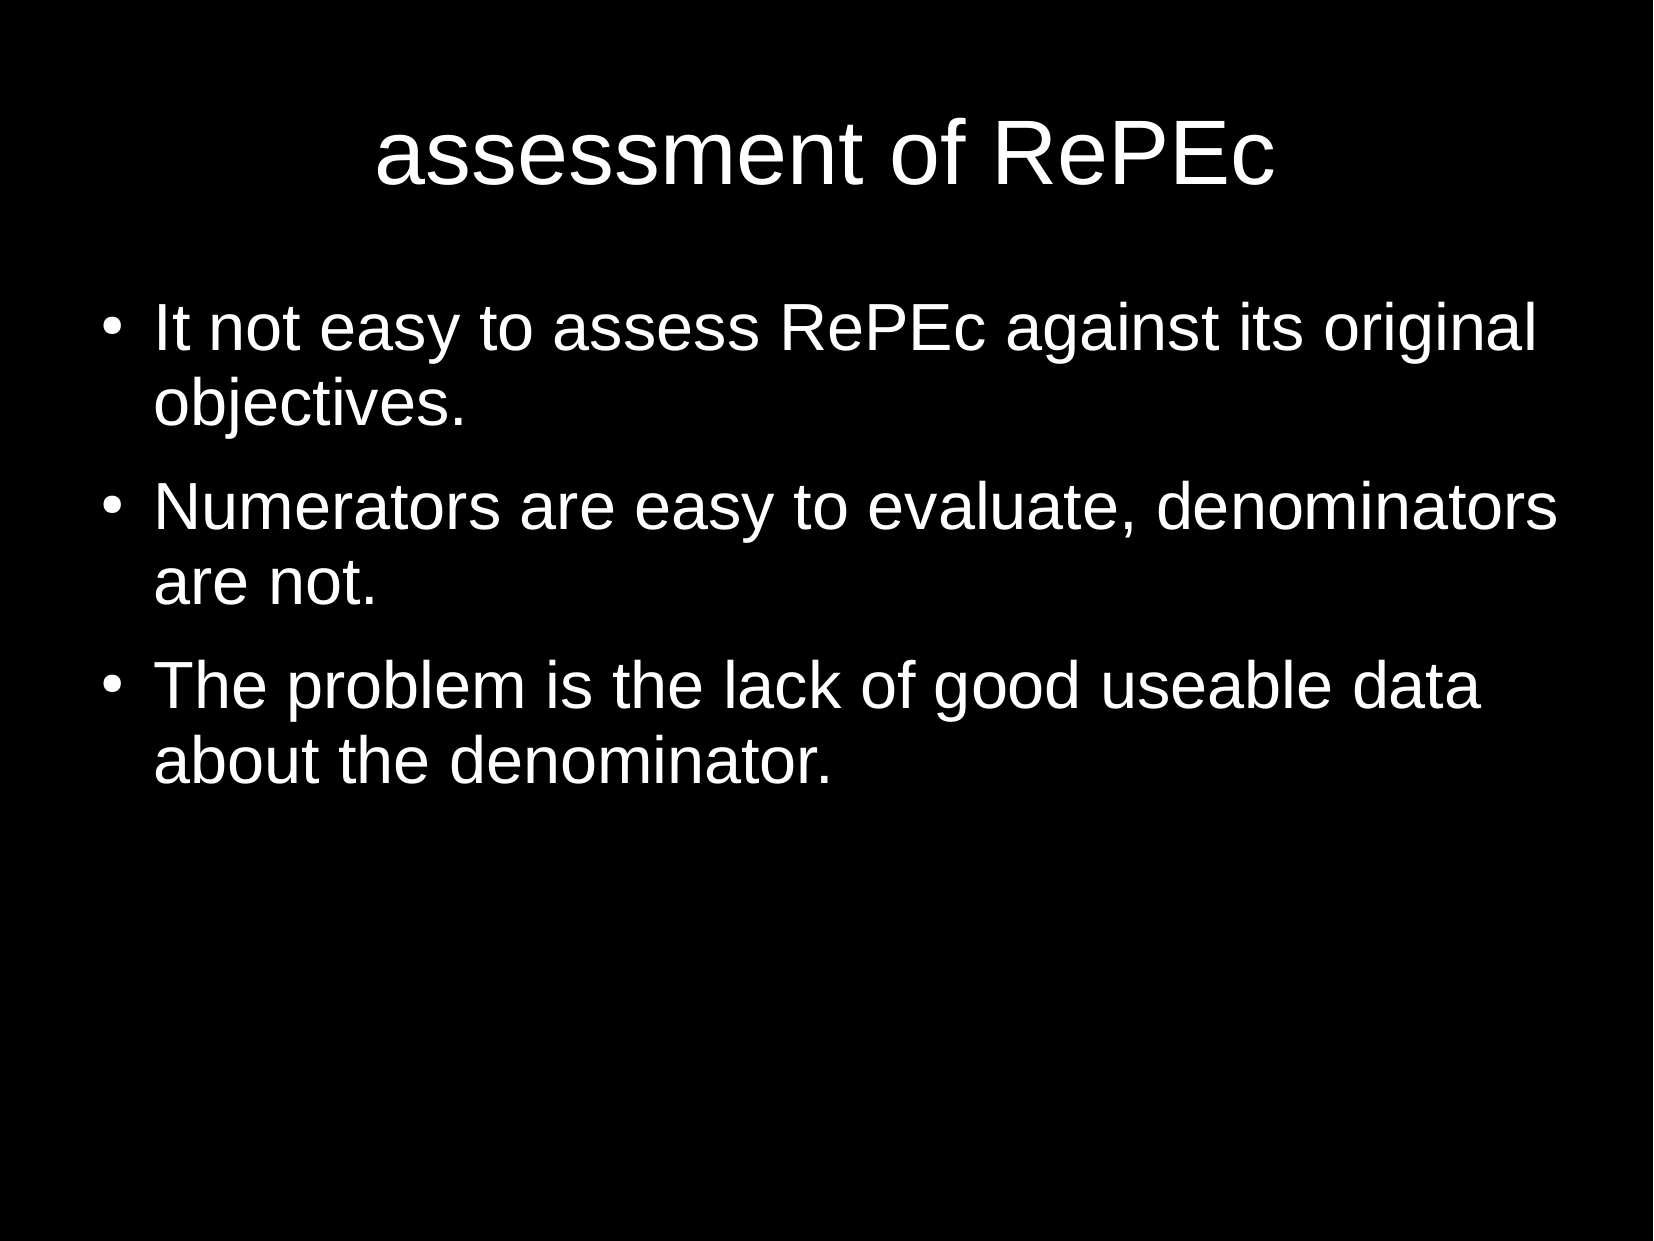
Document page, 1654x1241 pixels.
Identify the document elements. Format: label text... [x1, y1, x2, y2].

list It not easy to assess RePEc against its original objectives. Numerators are easy to evaluate, denominators are not. The problem is the lack of good useable data about the denominator. [82, 290, 1571, 1109]
title assessment of RePEc [82, 56, 1571, 250]
